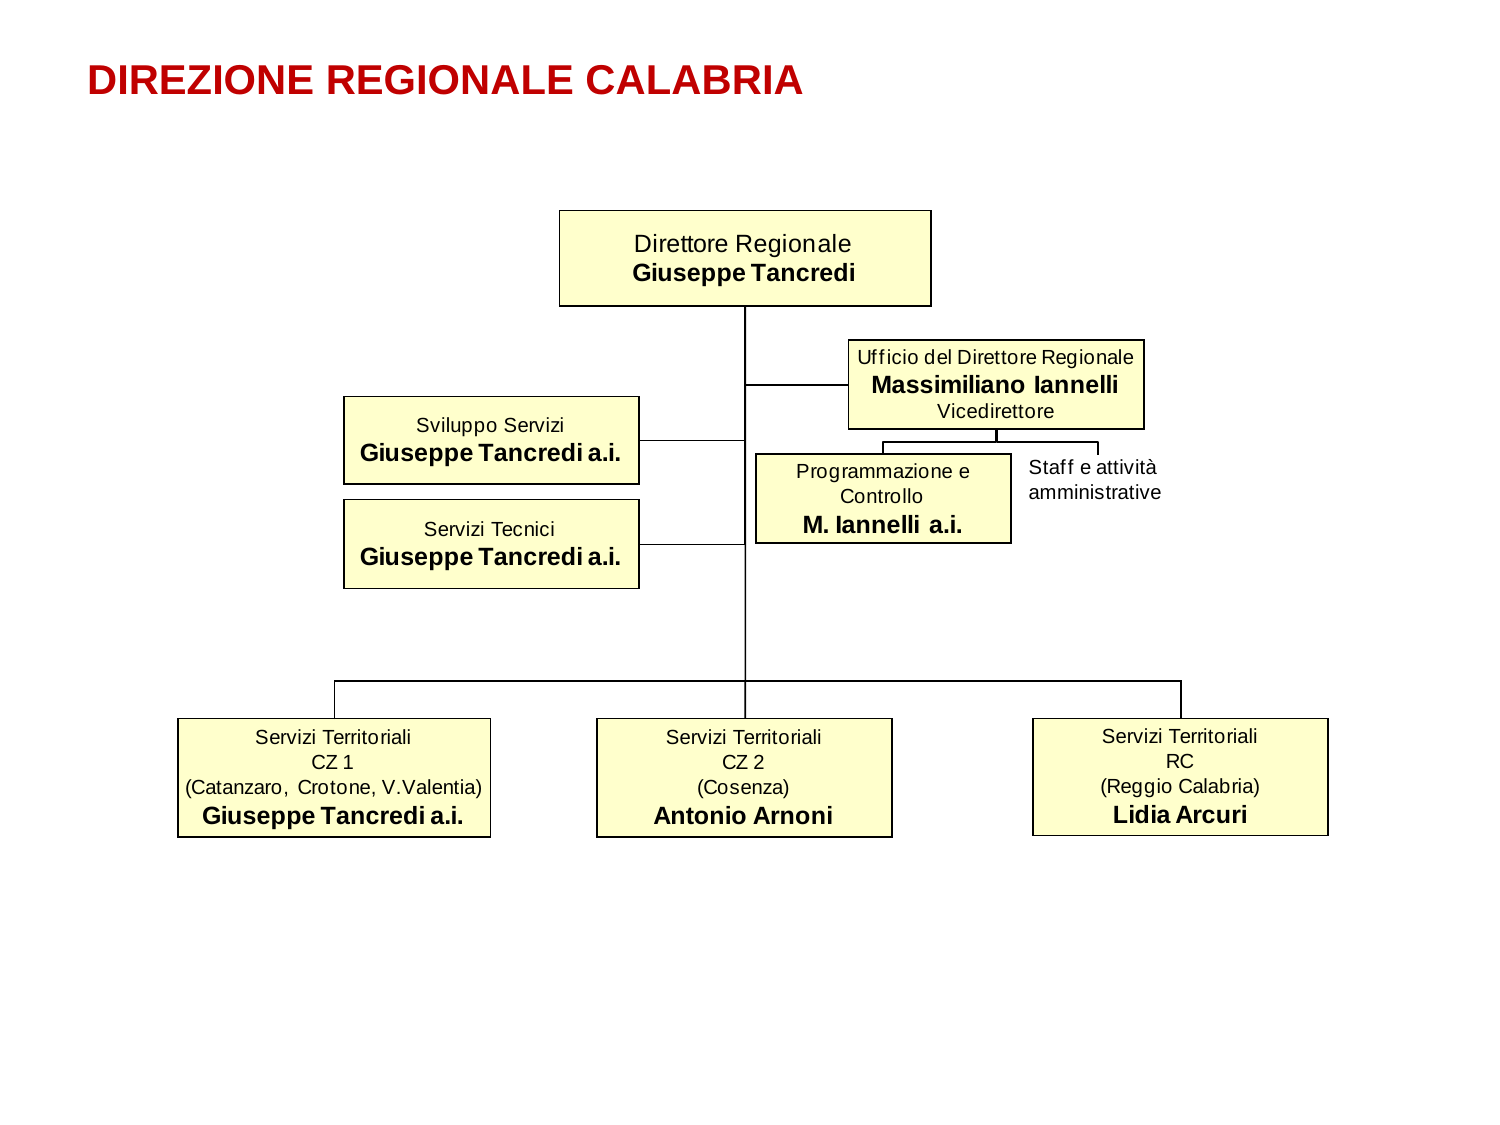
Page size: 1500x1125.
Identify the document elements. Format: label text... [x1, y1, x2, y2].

picture [171, 208, 1329, 838]
title DIREZIONE REGIONALE CALABRIA [72, 45, 1462, 128]
